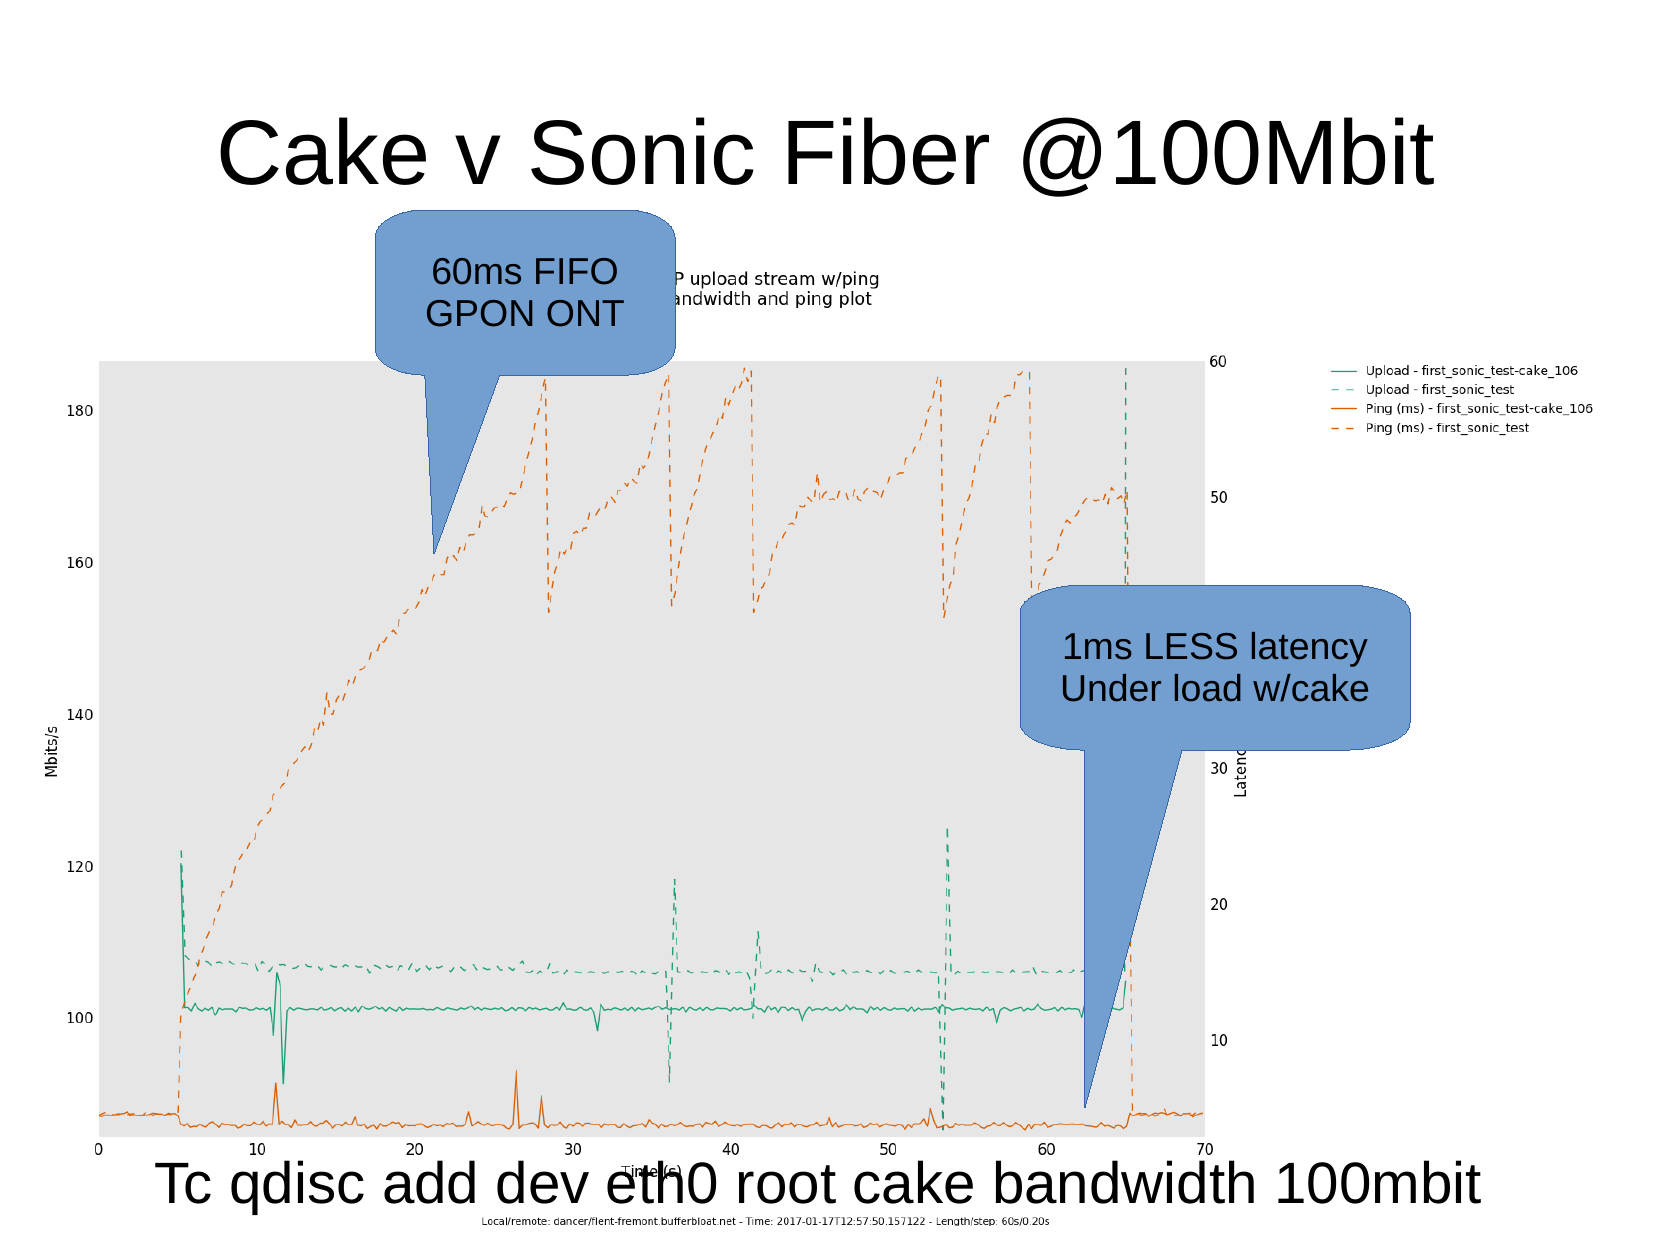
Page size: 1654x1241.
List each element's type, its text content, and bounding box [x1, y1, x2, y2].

title Cake v Sonic Fiber @100Mbit [82, 49, 1571, 257]
picture [0, 263, 1654, 1234]
text_box 60ms FIFO GPON ONT [375, 210, 676, 554]
title Tc qdisc add dev eth0 root cake bandwidth 100mbit [75, 1080, 1564, 1241]
text_box 1ms LESS latency Under load w/cake [1020, 585, 1411, 1080]
